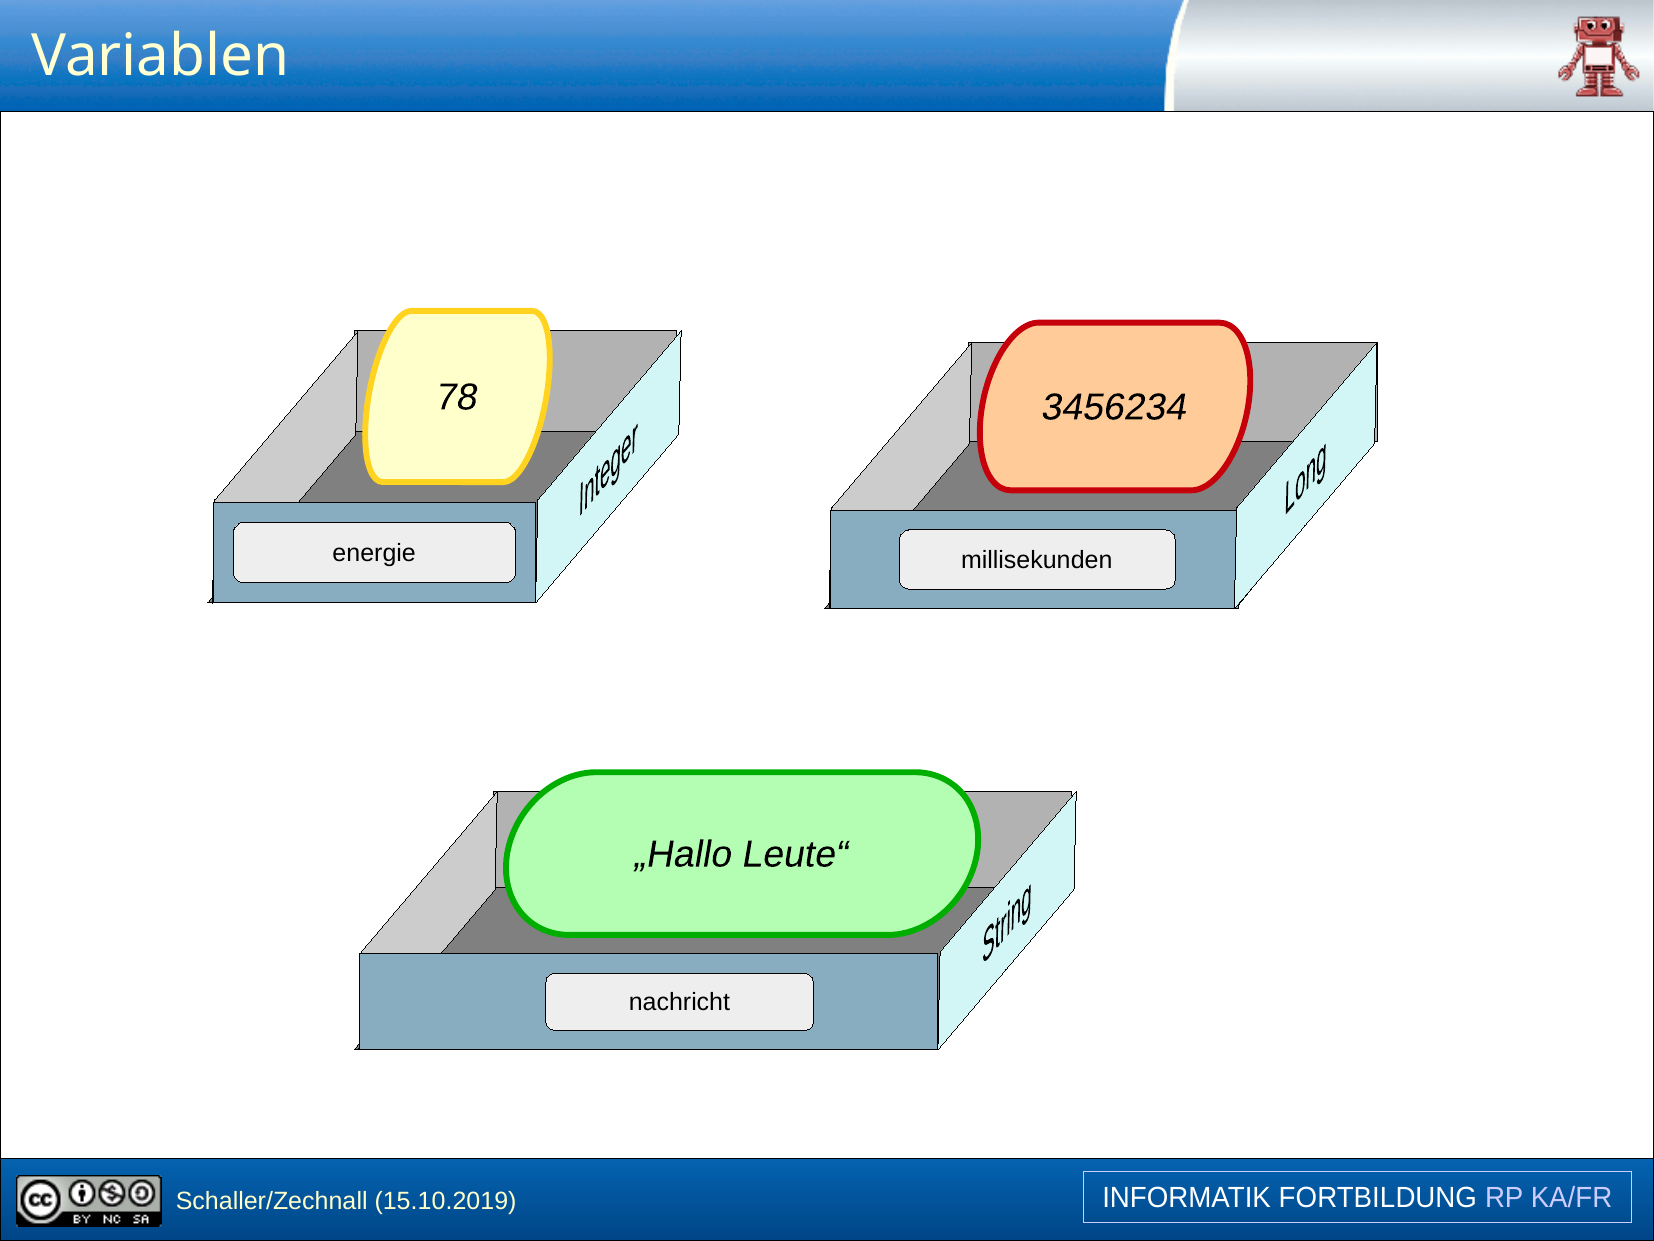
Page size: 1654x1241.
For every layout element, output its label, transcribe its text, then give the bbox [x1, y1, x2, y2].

text_box nachricht [545, 973, 814, 1031]
text_box 78 [365, 310, 550, 483]
text_box [207, 330, 677, 604]
text_box 3456234 [979, 322, 1251, 491]
text_box millisekunden [899, 529, 1176, 590]
text_box Long [1234, 342, 1377, 609]
text_box „Hallo Leute“ [505, 772, 979, 935]
text_box [354, 791, 1072, 1050]
text_box energie [233, 522, 516, 583]
picture [0, 0, 1654, 111]
picture [16, 1175, 162, 1227]
title Variablen [31, 14, 1151, 92]
text_box [824, 342, 1376, 609]
text_box String [937, 791, 1077, 1050]
text_box Integer [535, 330, 682, 603]
